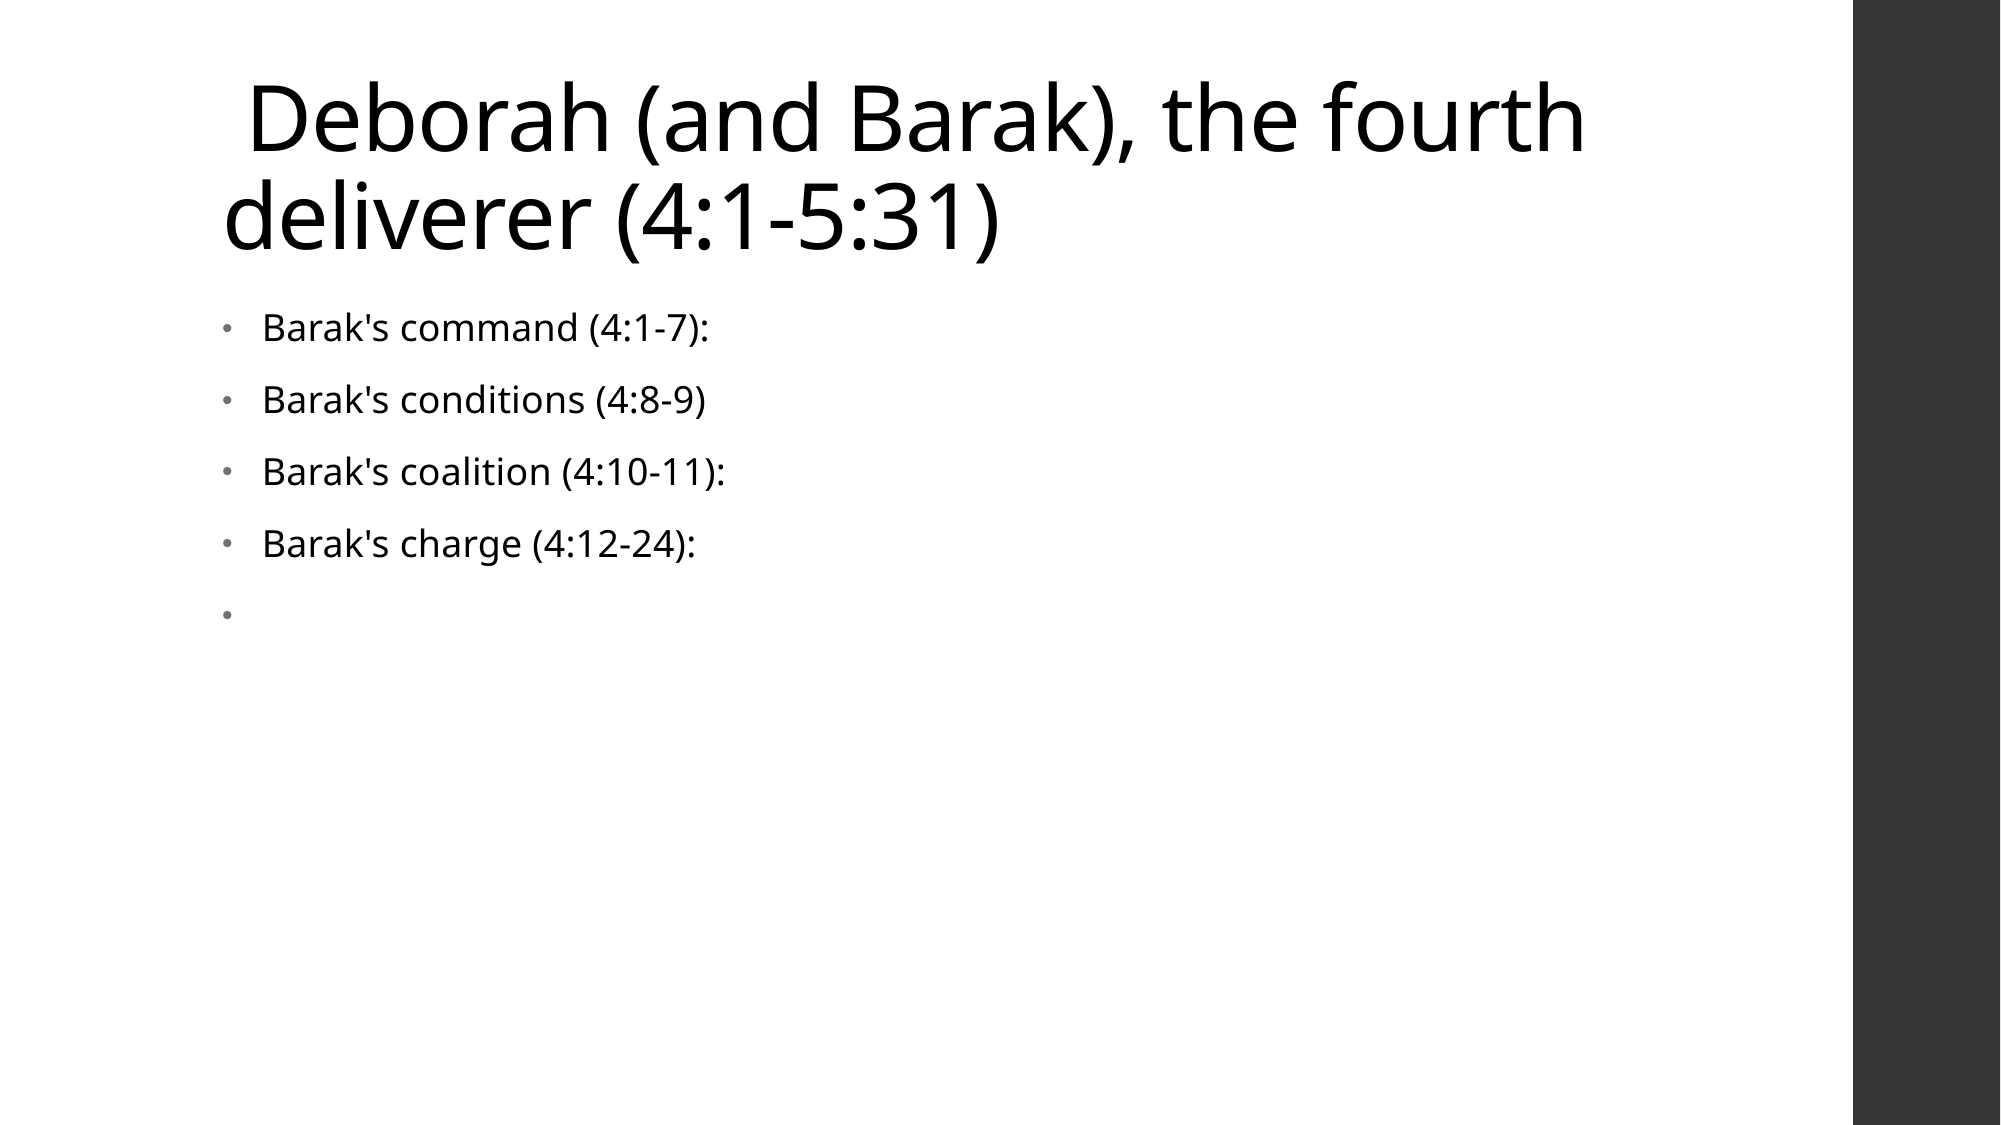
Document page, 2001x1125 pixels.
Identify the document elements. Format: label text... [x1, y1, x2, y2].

title Deborah (and Barak), the fourth deliverer (4:1-5:31) [206, 60, 1797, 278]
list Barak's command (4:1-7): Barak's conditions (4:8-9) Barak's coalition (4:10-11): Barak's charge (4:12-24): [206, 299, 1617, 1014]
